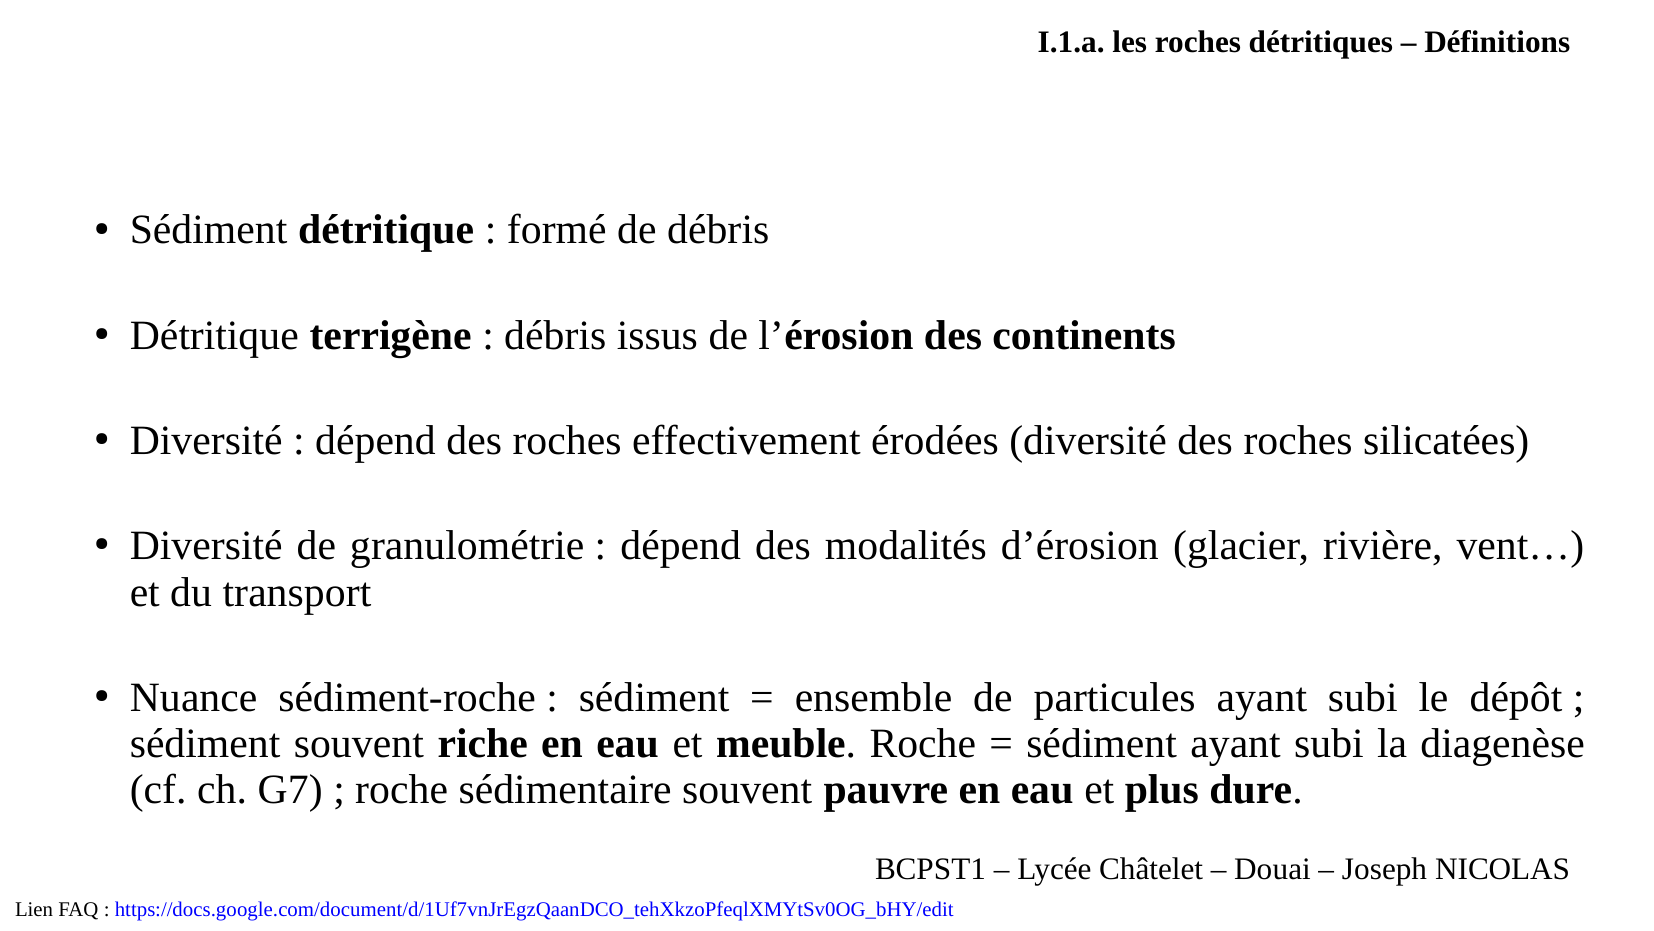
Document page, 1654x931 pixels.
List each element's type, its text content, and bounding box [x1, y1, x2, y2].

text_box I.1.a. les roches détritiques – Définitions [637, 5, 1572, 78]
text_box Sédiment détritique : formé de débris Détritique terrigène : débris issus de l’érosion des continents Diversité : dépend des roches effectivement érodées (diversité des roches silicatées) Diversité de granulométrie : dépend des modalités d’érosion (glacier, rivière, vent…) et du transport Nuance sédiment-roche : sédiment = ensemble de particules ayant subi le dépôt ; sédiment souvent riche en eau et meuble. Roche = sédiment ayant subi la diagenèse (cf. ch. G7) ; roche sédimentaire souvent pauvre en eau et plus dure. [94, 206, 1616, 919]
text_box Lien FAQ : https://docs.google.com/document/d/1Uf7vnJrEgzQaanDCO_tehXkzoPfeqlXMYtSv0OG_bHY/edit [0, 897, 993, 931]
